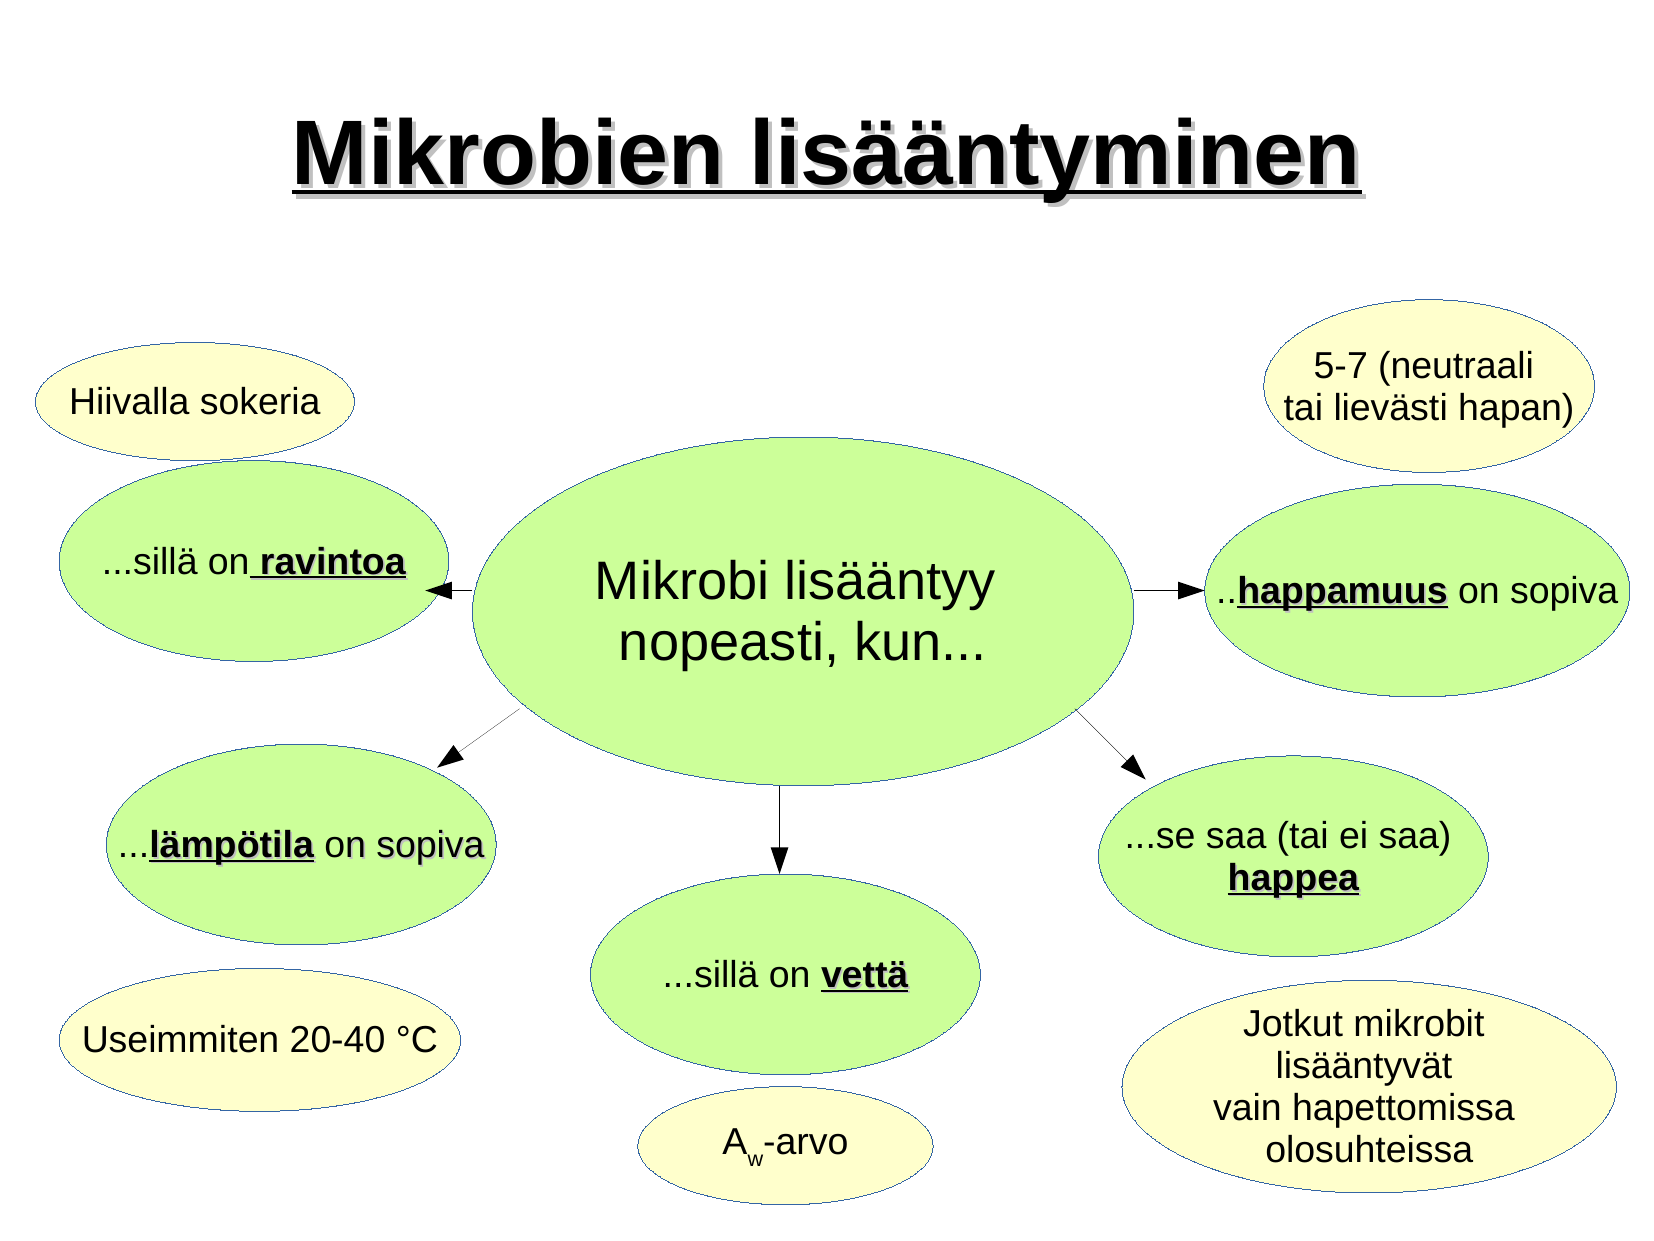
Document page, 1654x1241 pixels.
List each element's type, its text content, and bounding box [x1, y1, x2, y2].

text_box ...sillä on vettä [590, 874, 981, 1075]
text_box Mikrobi lisääntyy nopeasti, kun... [472, 437, 1134, 786]
text_box Useimmiten 20-40 °C [59, 968, 461, 1112]
text_box ...lämpötila on sopiva [106, 744, 497, 945]
text_box Hiivalla sokeria [35, 342, 355, 461]
text_box ...sillä on ravintoa [59, 460, 449, 662]
text_box 5-7 (neutraali tai lievästi hapan) [1263, 299, 1595, 473]
text_box ...se saa (tai ei saa) happea [1098, 755, 1489, 957]
text_box ..happamuus on sopiva [1204, 484, 1630, 697]
text_box Jotkut mikrobit lisääntyvät vain hapettomissa olosuhteissa [1121, 980, 1617, 1193]
title Mikrobien lisääntyminen [82, 49, 1571, 257]
text_box Aw-arvo [637, 1086, 934, 1205]
